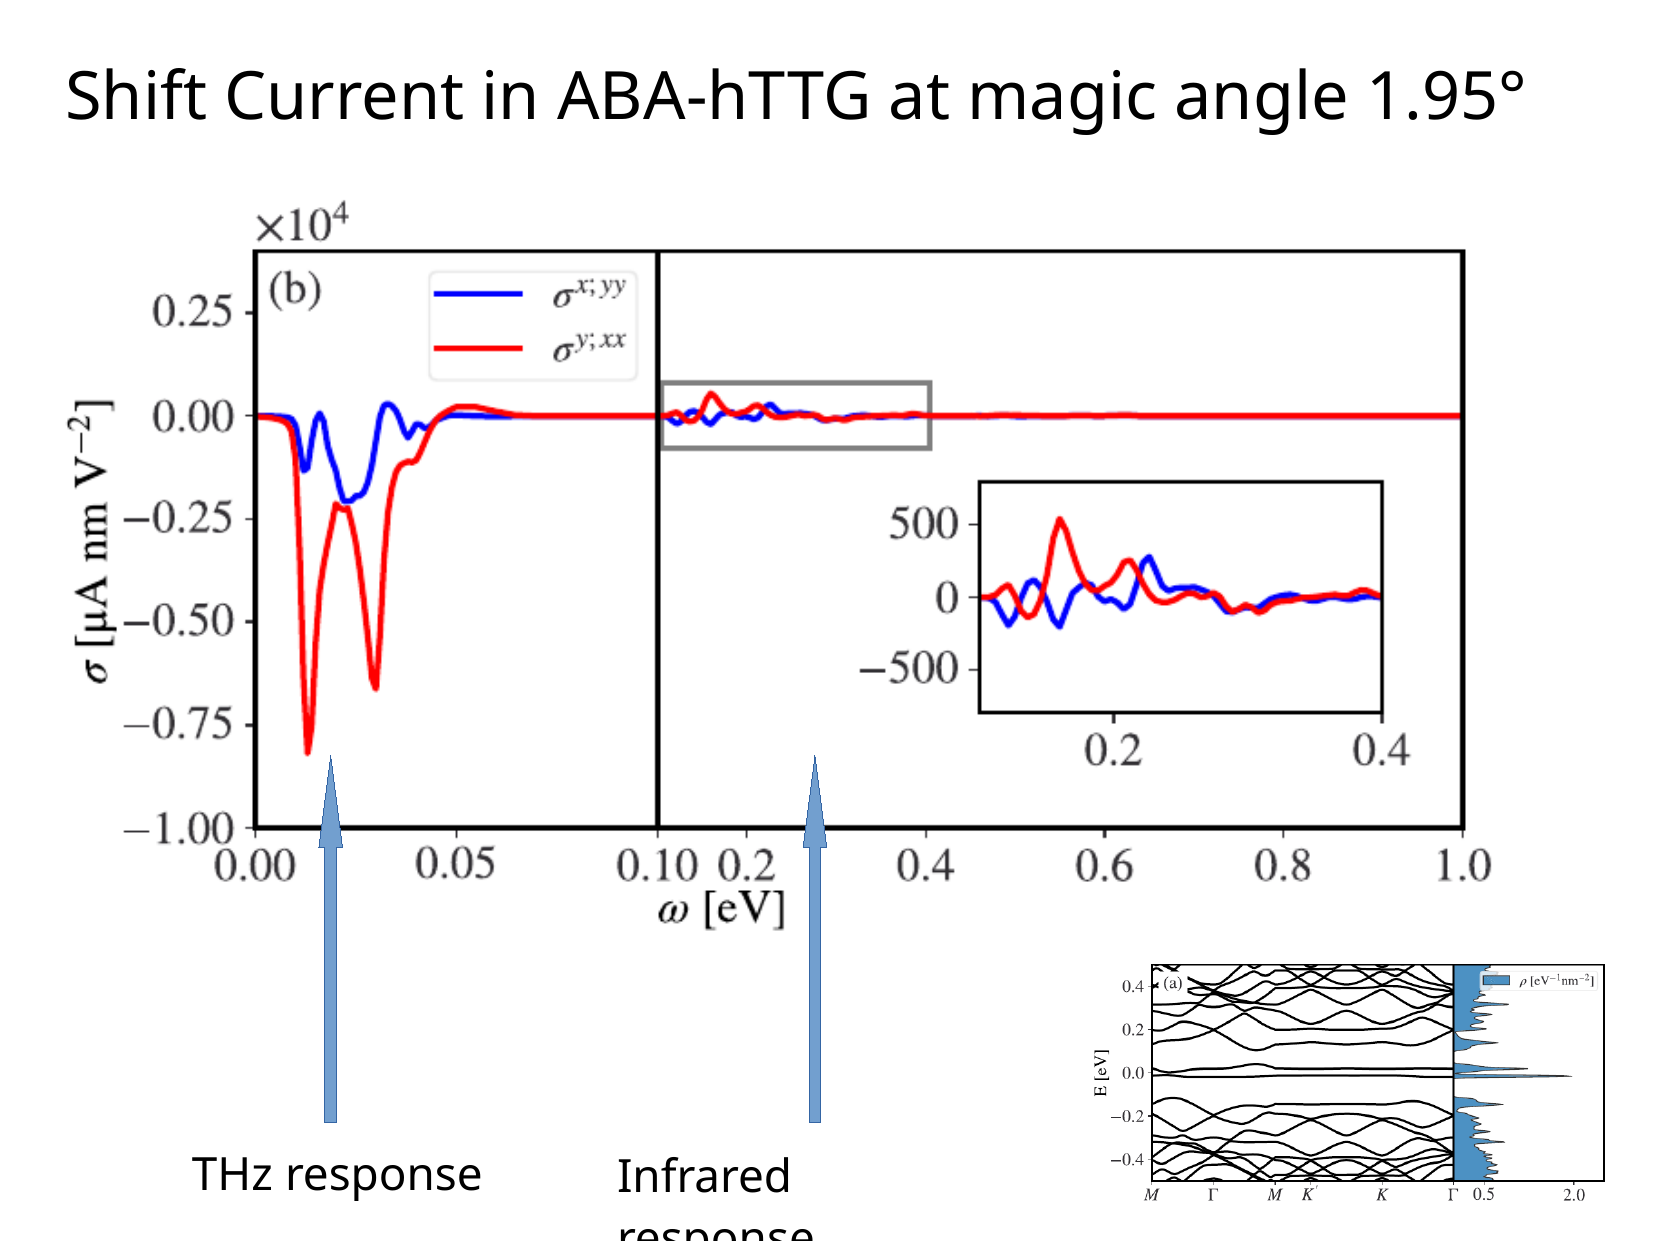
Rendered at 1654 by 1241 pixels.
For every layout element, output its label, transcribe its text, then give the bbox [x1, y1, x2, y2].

text_box [803, 755, 827, 1123]
text_box Infrared response [602, 1136, 996, 1229]
text_box [318, 755, 343, 1123]
text_box THz response [177, 1133, 500, 1215]
title Shift Current in ABA-hTTG at magic angle 1.95° [35, 0, 1559, 213]
picture [59, 213, 1630, 1211]
